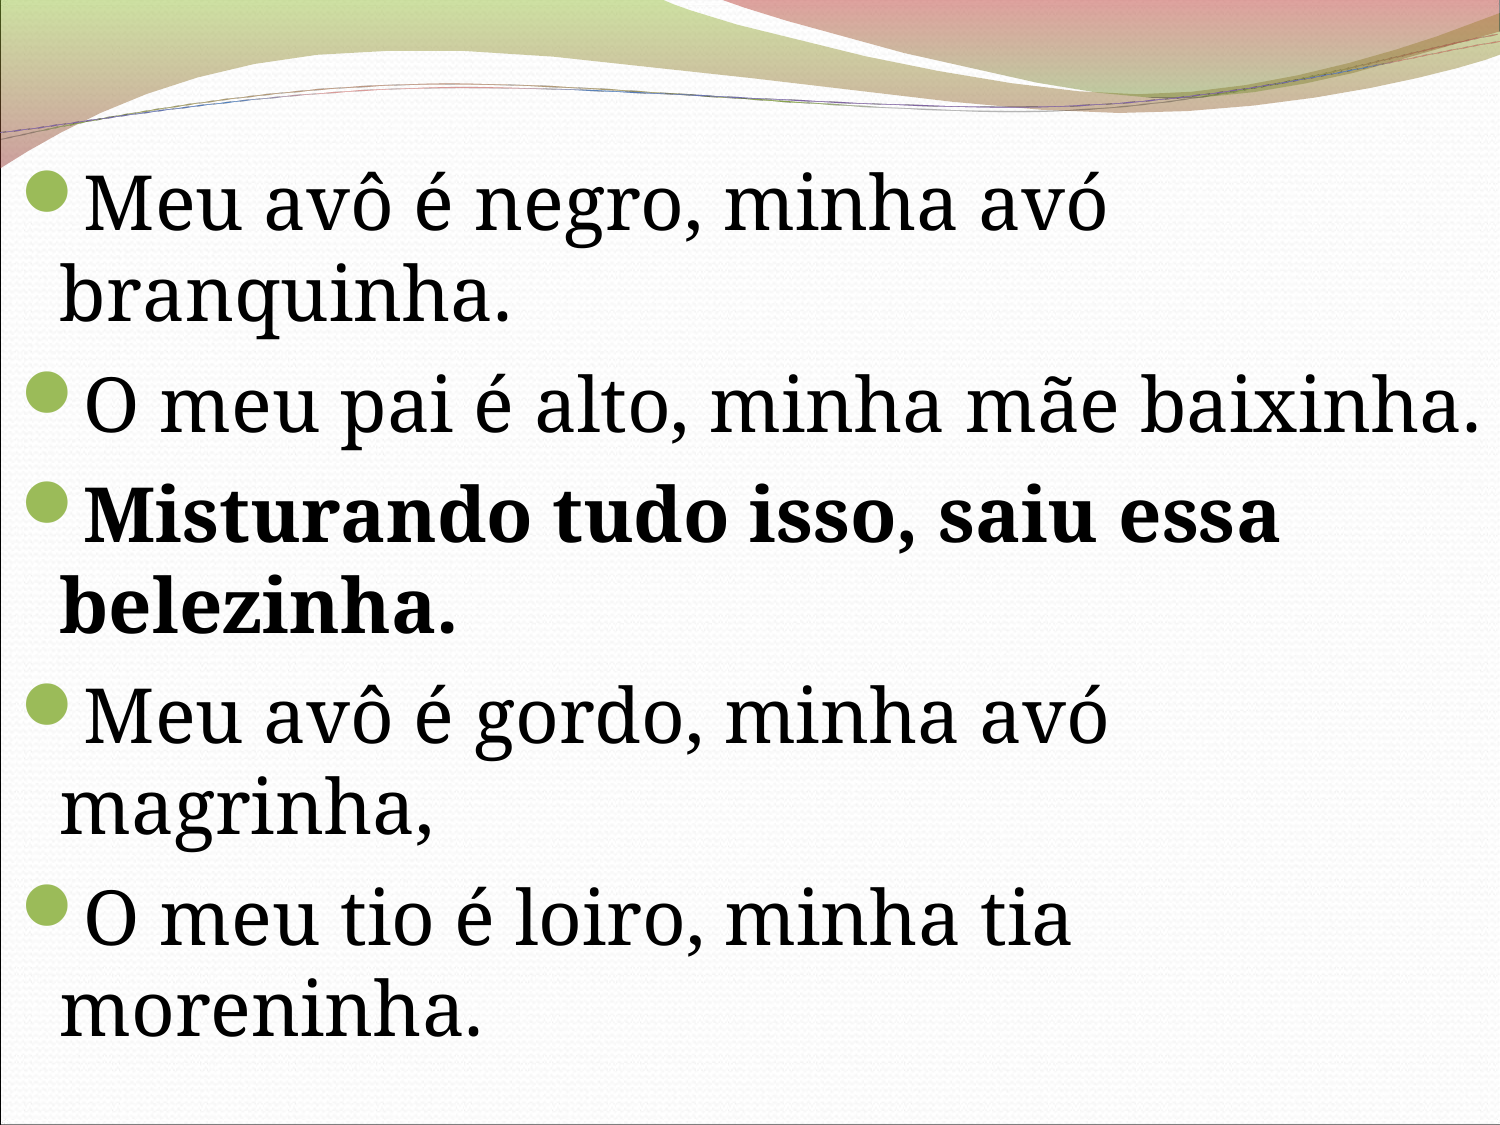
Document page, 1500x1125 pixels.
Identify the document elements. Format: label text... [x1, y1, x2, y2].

picture [0, 167, 4, 1125]
list Meu avô é negro, minha avó branquinha. O meu pai é alto, minha mãe baixinha. Misturando tudo isso, saiu essa belezinha. Meu avô é gordo, minha avó magrinha, O meu tio é loiro, minha tia moreninha. [4, 147, 1500, 1125]
picture [0, 0, 1500, 147]
